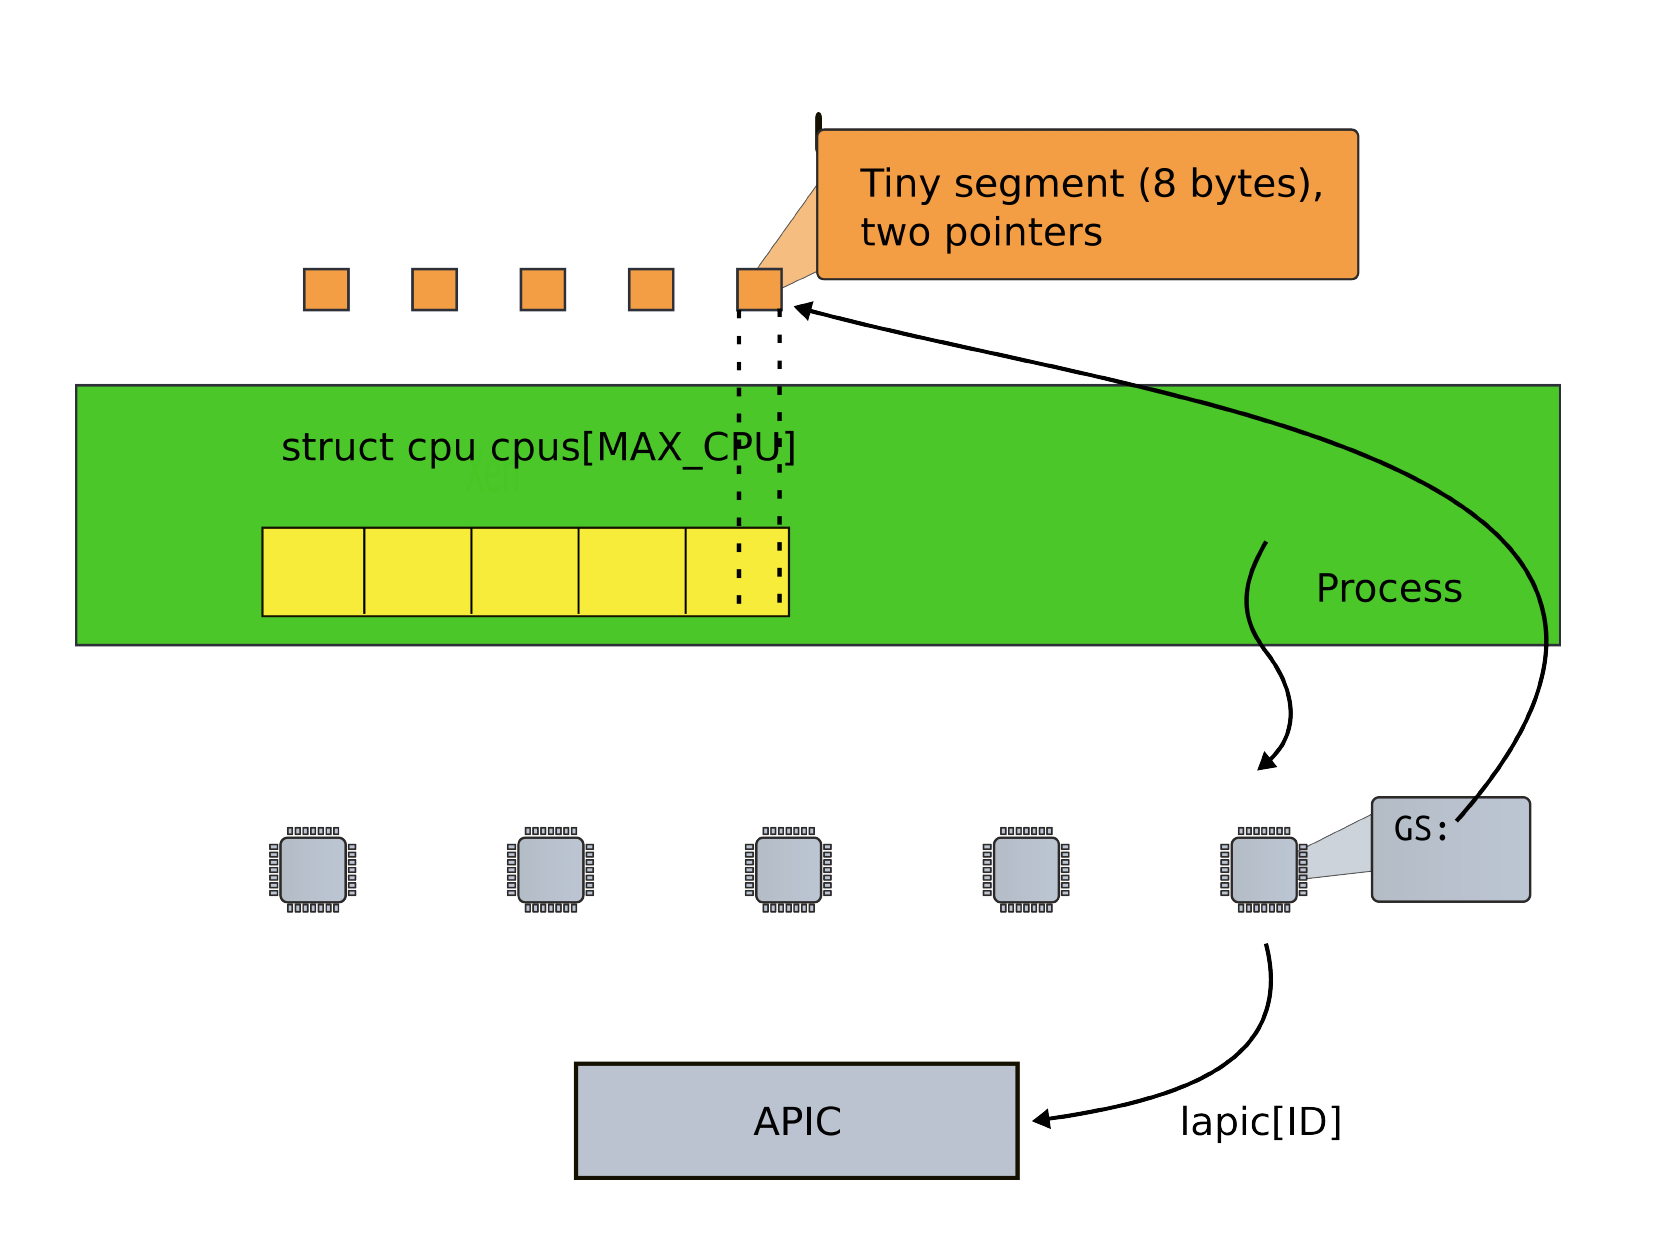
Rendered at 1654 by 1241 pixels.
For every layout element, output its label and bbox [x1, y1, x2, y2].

picture [75, 112, 1561, 1180]
